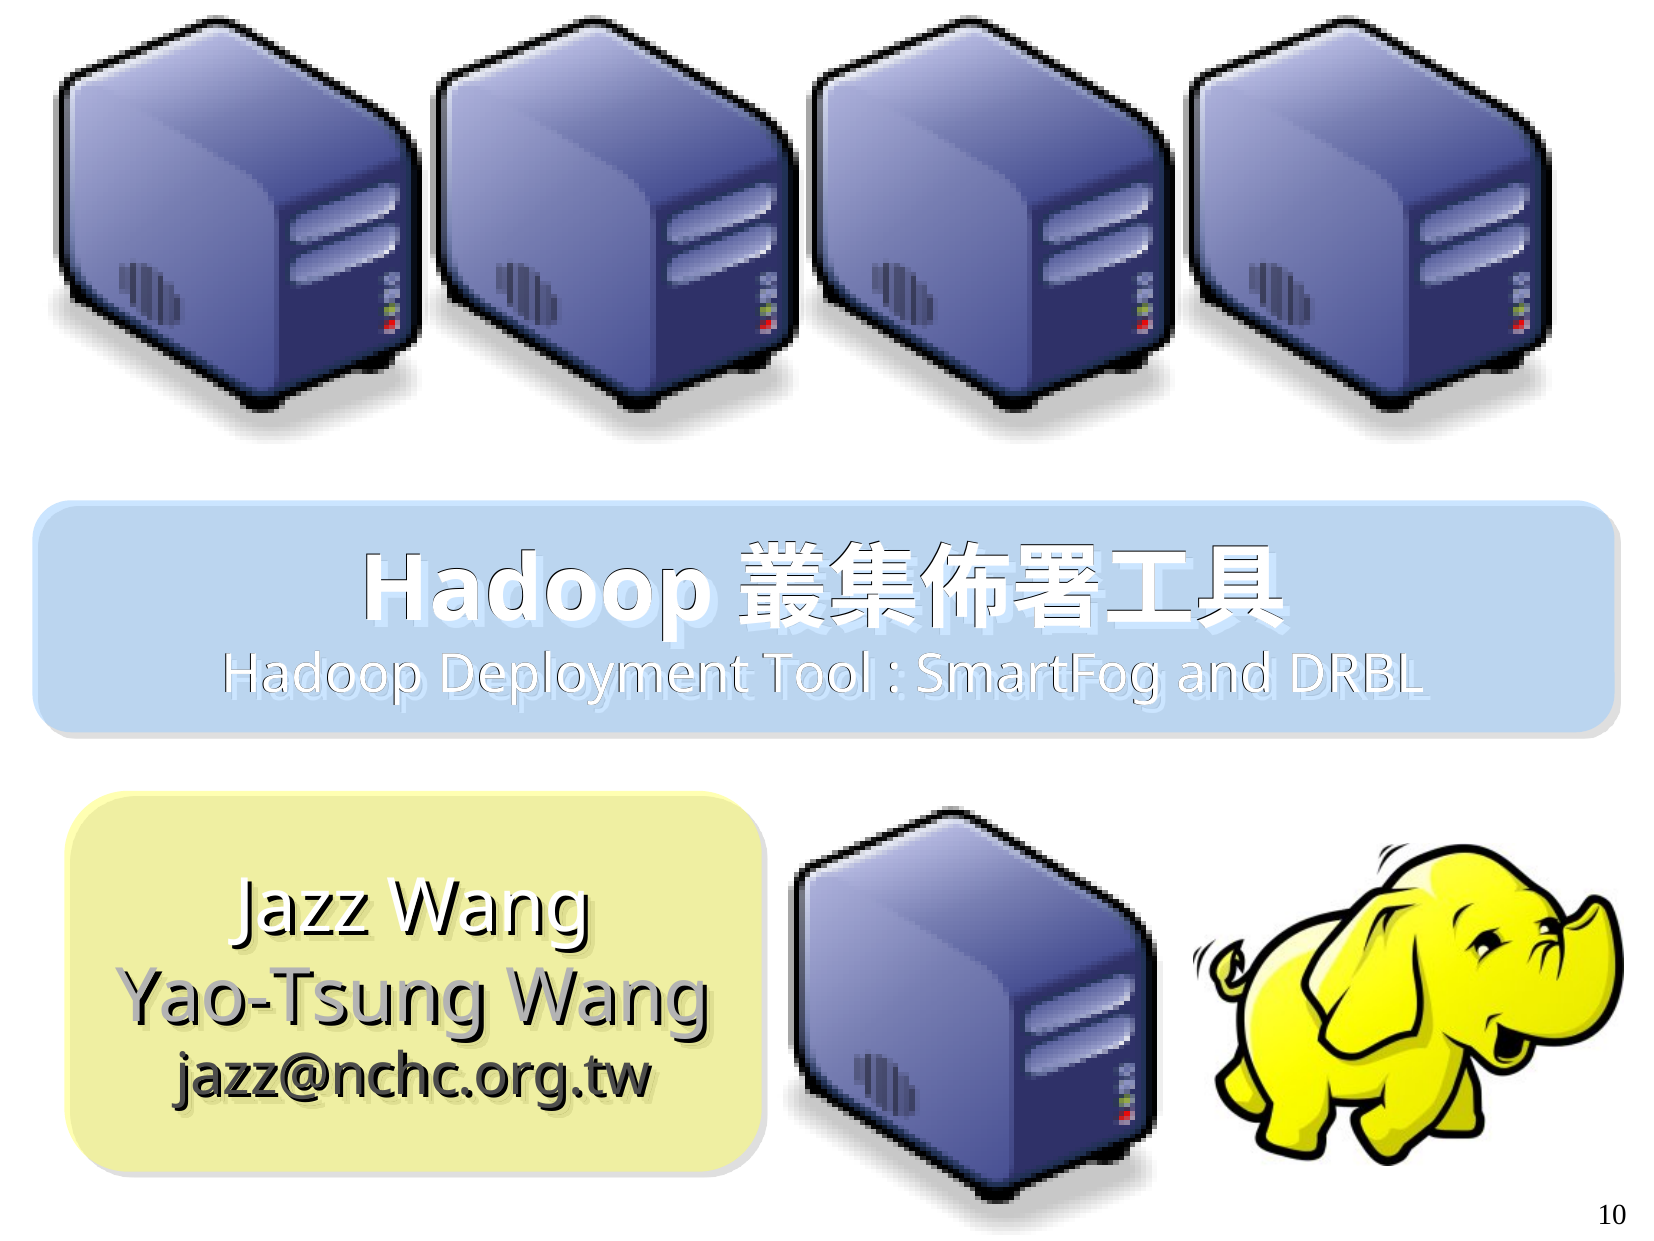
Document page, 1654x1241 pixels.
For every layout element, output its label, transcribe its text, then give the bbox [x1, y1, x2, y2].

picture [761, 793, 1624, 1239]
text_box Hadoop叢集佈署工具 Hadoop Deployment Tool : SmartFog and DRBL [32, 500, 1615, 733]
text_box Jazz Wang Yao-Tsung Wang jazz@nchc.org.tw [64, 790, 761, 1172]
picture [26, 2, 1596, 498]
